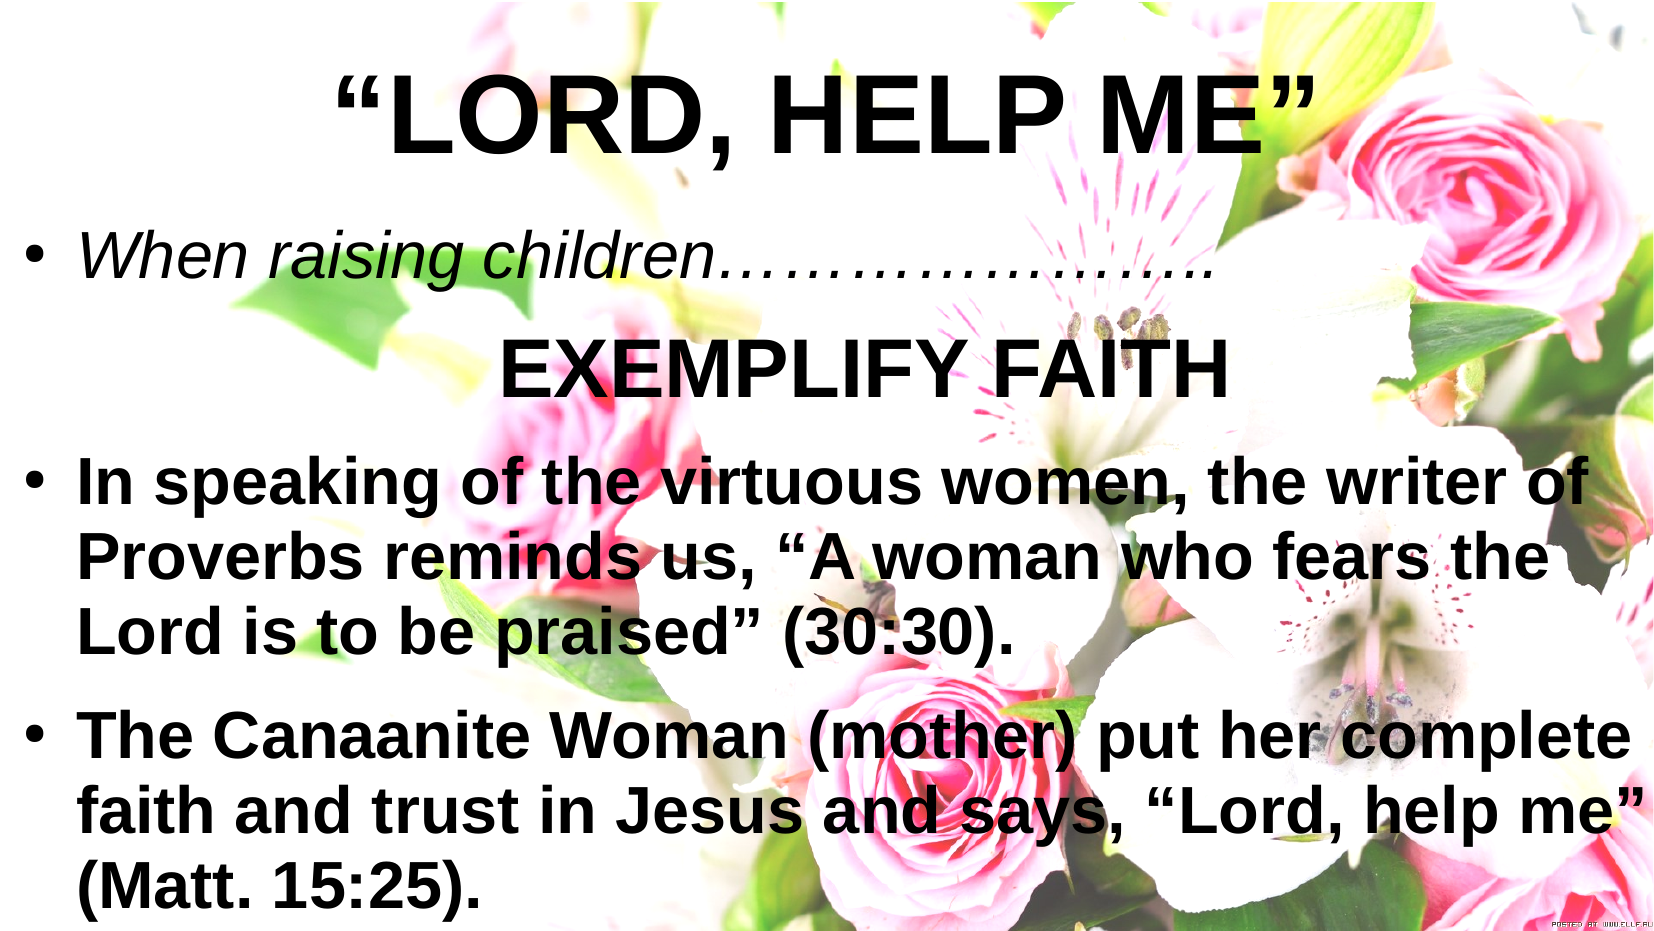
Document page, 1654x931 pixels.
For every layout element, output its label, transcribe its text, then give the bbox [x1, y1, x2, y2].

title “LORD, HELP ME” [82, 37, 1571, 193]
picture [5, 2, 1654, 217]
list When raising children………………….. EXEMPLIFY FAITH In speaking of the virtuous women, the writer of Proverbs reminds us, “A woman who fears the Lord is to be praised” (30:30). The Canaanite Woman (mother) put her complete faith and trust in Jesus and says, “Lord, help me” (Matt. 15:25). [5, 217, 1654, 931]
